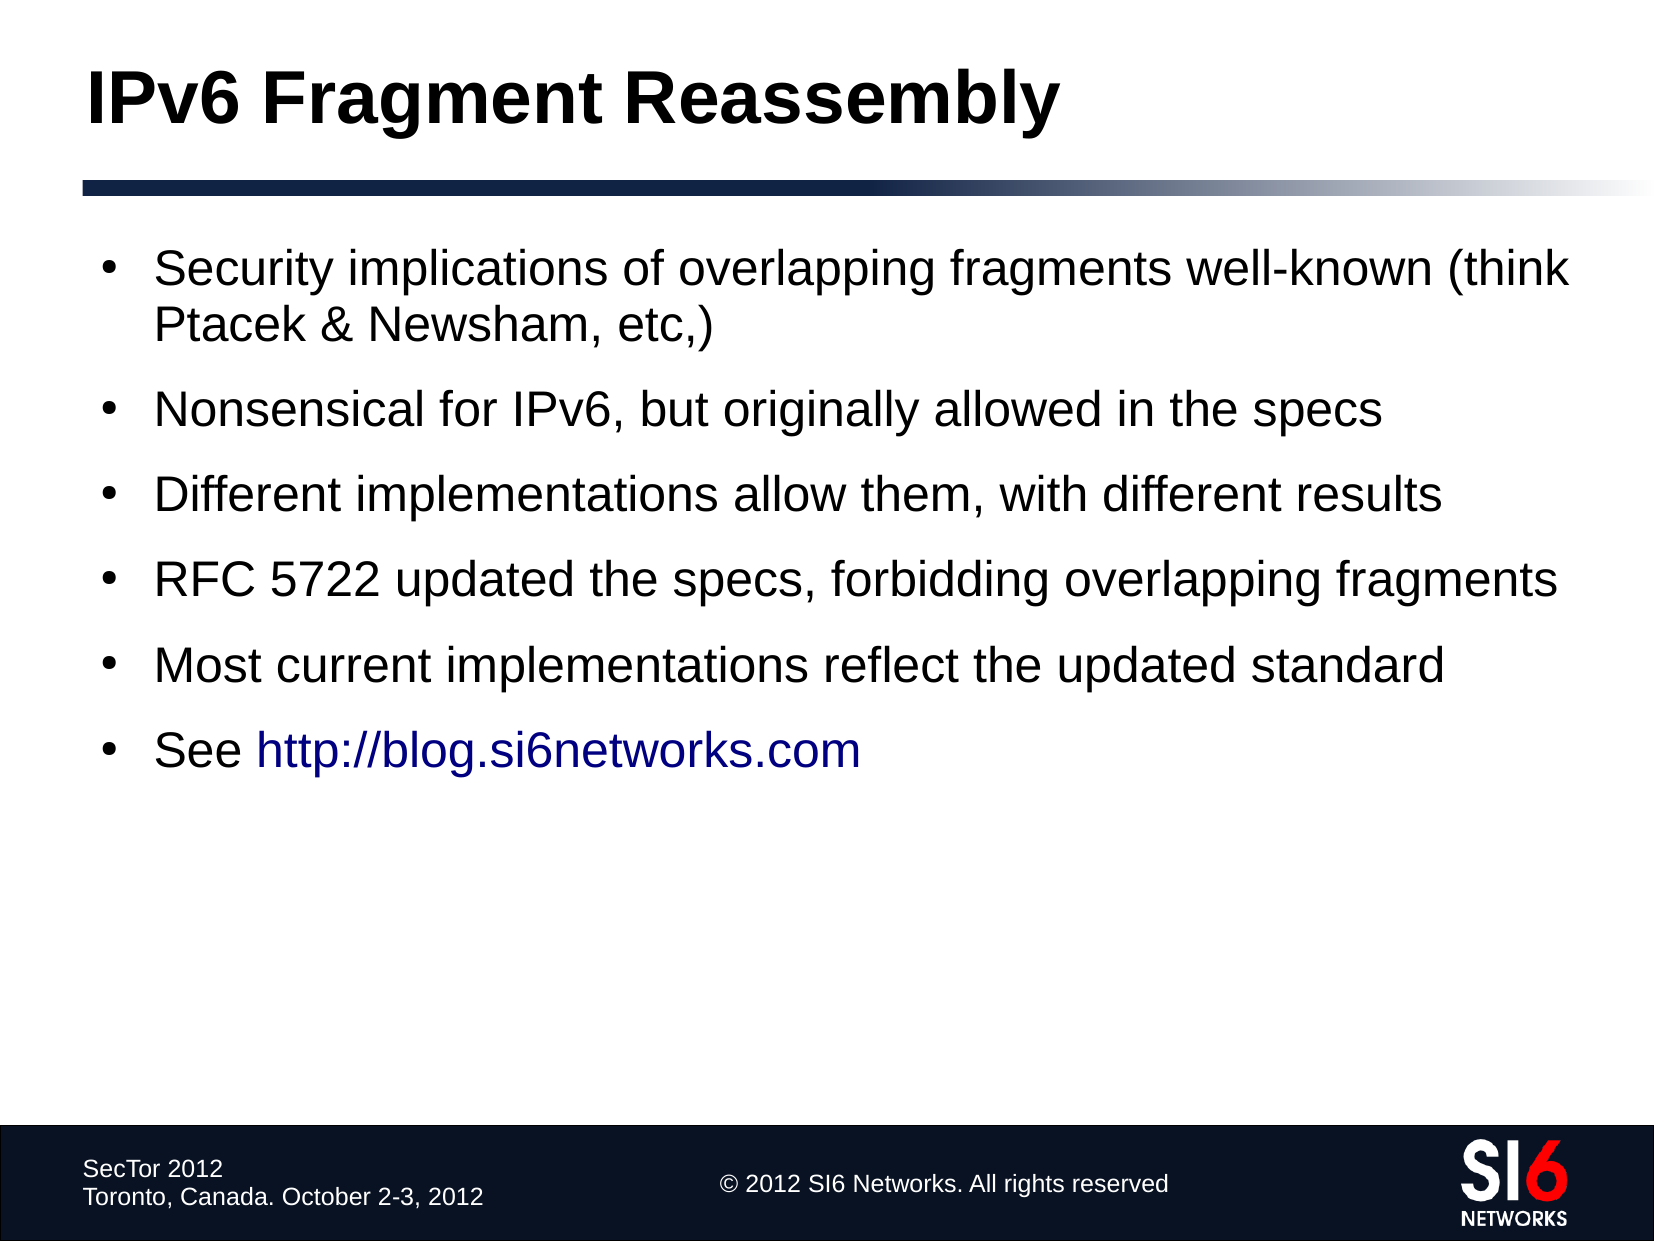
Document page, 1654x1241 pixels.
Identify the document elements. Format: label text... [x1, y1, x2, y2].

title IPv6 Fragment Reassembly [86, 30, 1576, 166]
picture [1461, 1139, 1567, 1226]
list Security implications of overlapping fragments well-known (think Ptacek & Newsham, etc,) Nonsensical for IPv6, but originally allowed in the specs Different implementations allow them, with different results RFC 5722 updated the specs, forbidding overlapping fragments Most current implementations reflect the updated standard See http://blog.si6networks.com [82, 240, 1571, 1059]
